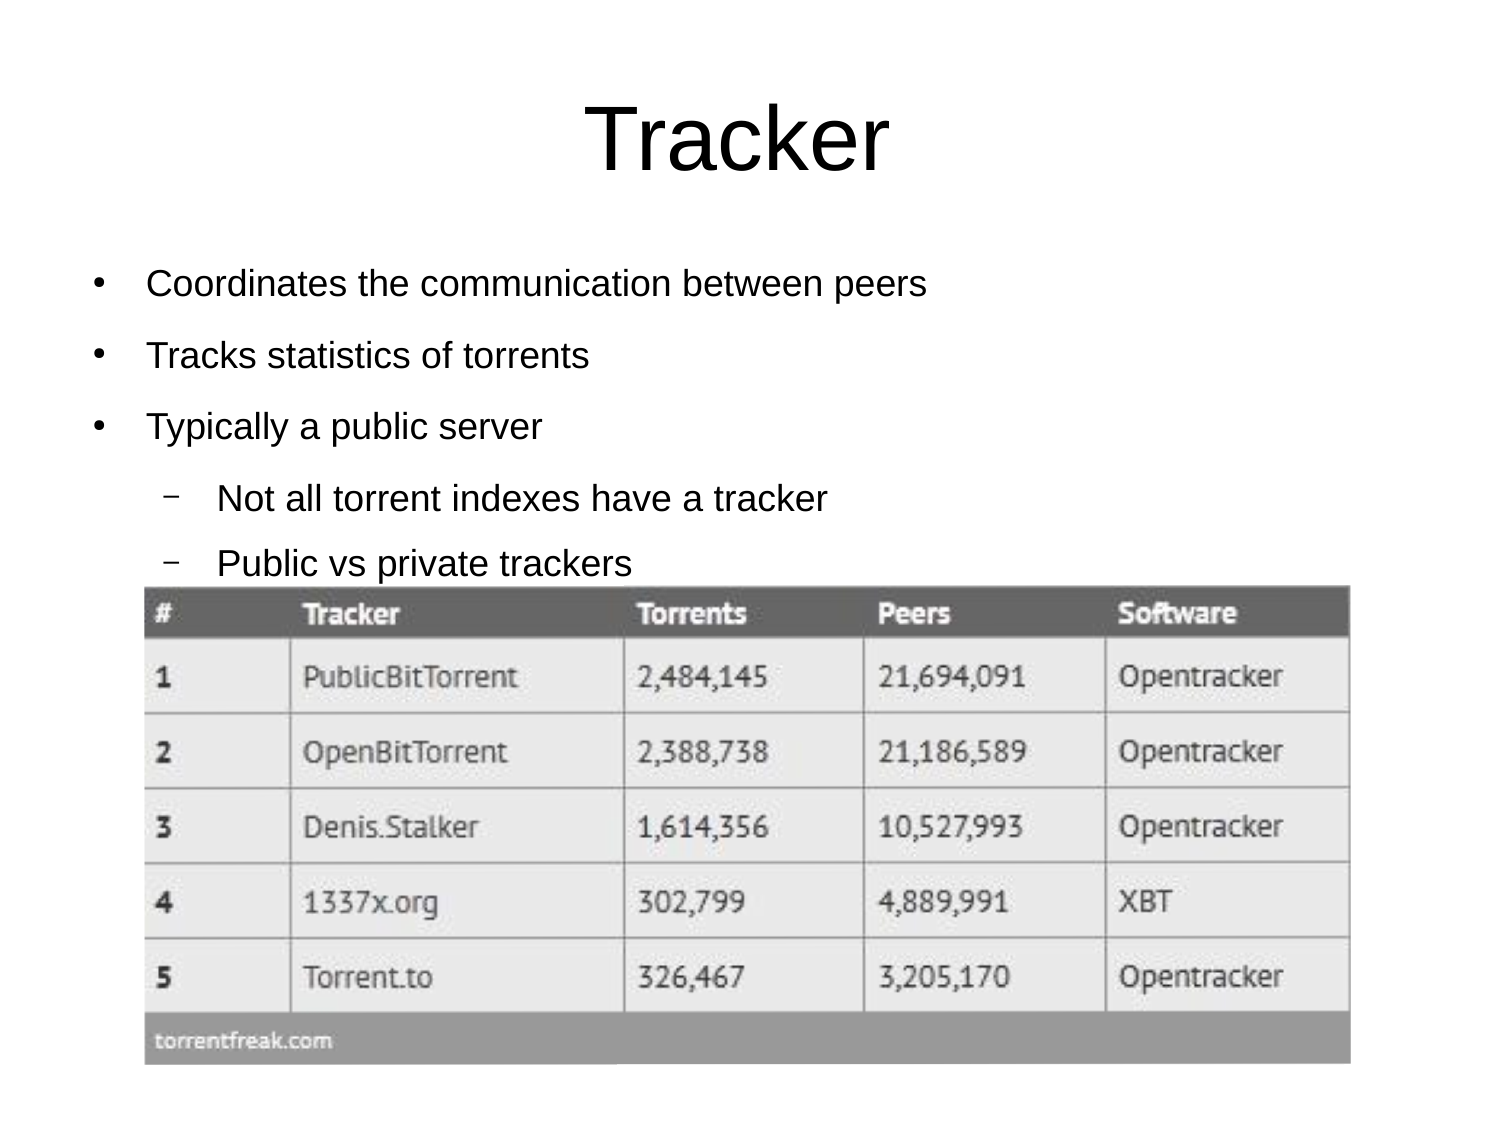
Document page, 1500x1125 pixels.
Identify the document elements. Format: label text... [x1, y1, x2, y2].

title Tracker [75, 45, 1425, 233]
list Coordinates the communication between peers Tracks statistics of torrents Typically a public server Not all torrent indexes have a tracker Public vs private trackers [75, 262, 1425, 916]
picture [143, 585, 1351, 1066]
